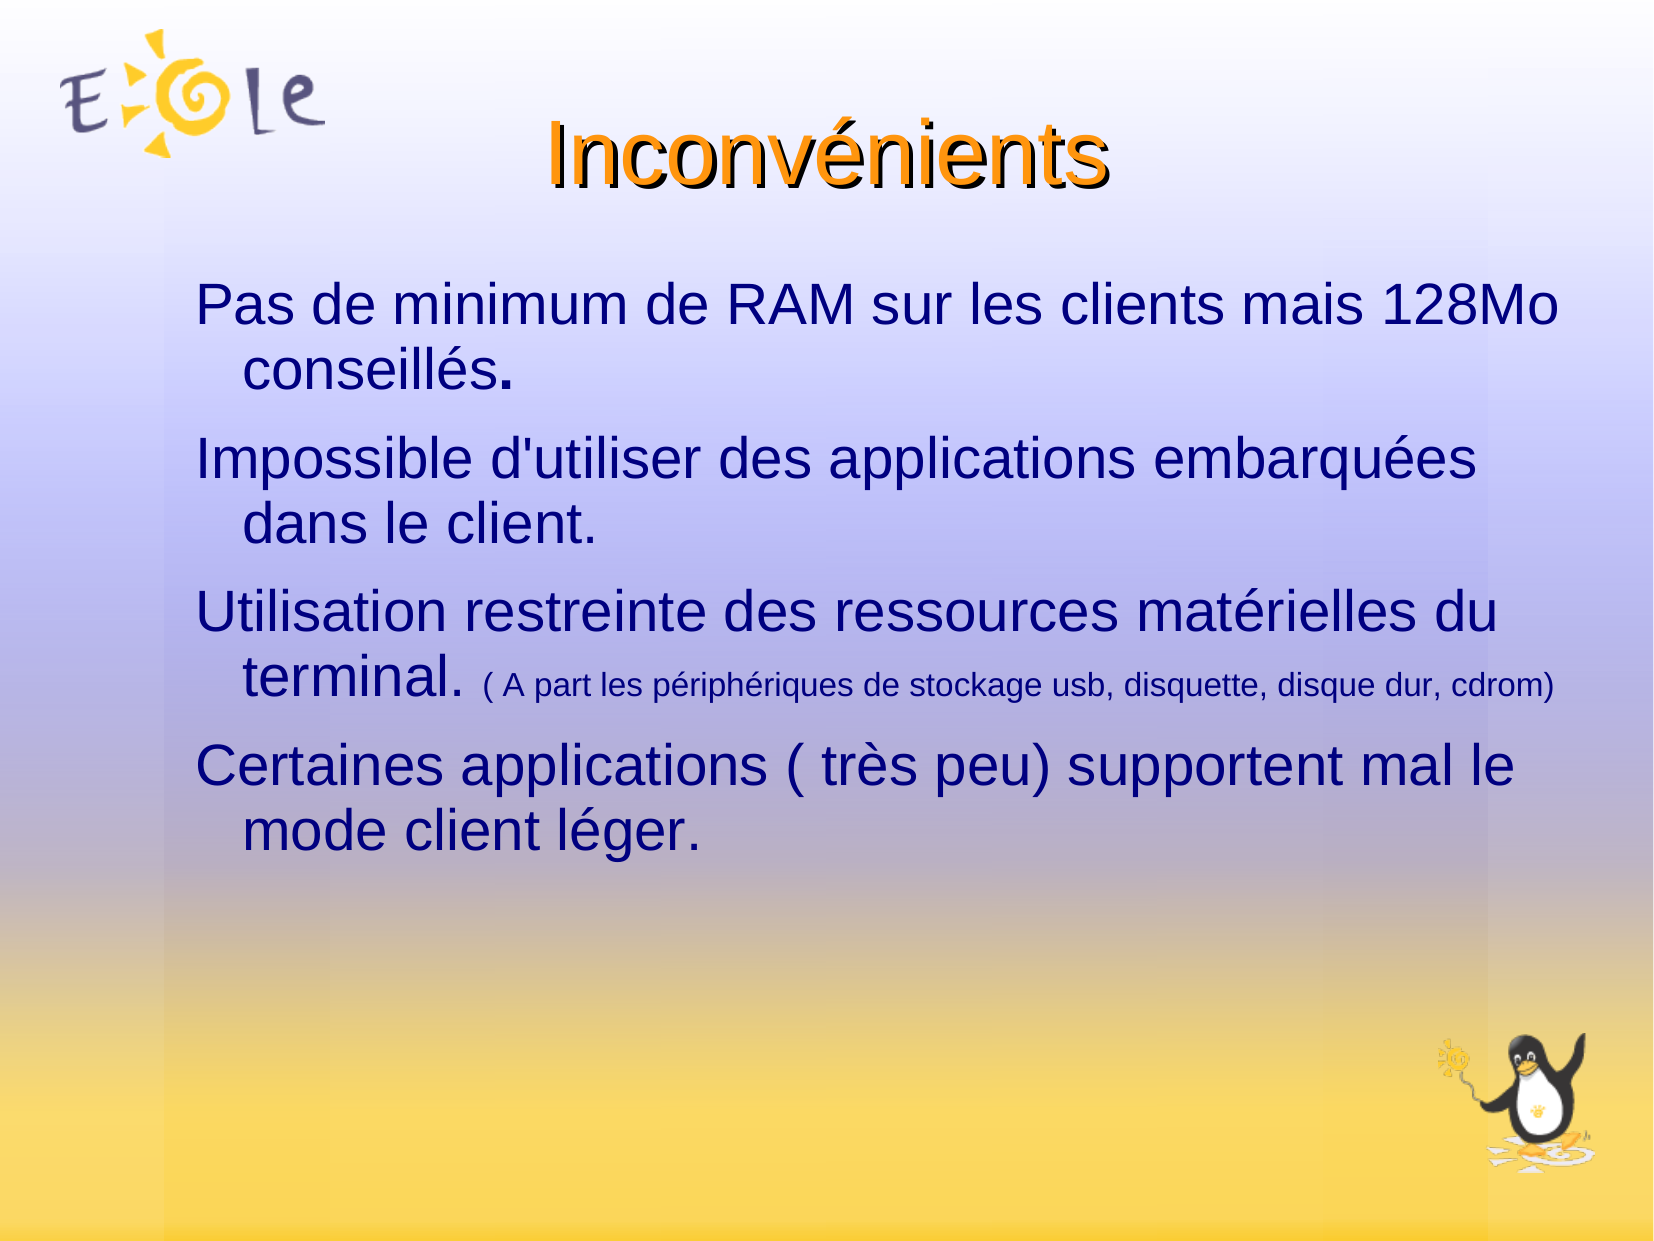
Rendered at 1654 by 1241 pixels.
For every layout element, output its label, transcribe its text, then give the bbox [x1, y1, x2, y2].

picture [0, 0, 1654, 1241]
list Pas de minimum de RAM sur les clients mais 128Mo conseillés. Impossible d'utiliser des applications embarquées dans le client. Utilisation restreinte des ressources matérielles du terminal. ( A part les périphériques de stockage usb, disquette, disque dur, cdrom) Certaines applications ( très peu) supportent mal le mode client léger. [100, 271, 1589, 1076]
title Inconvénients [82, 56, 1571, 250]
